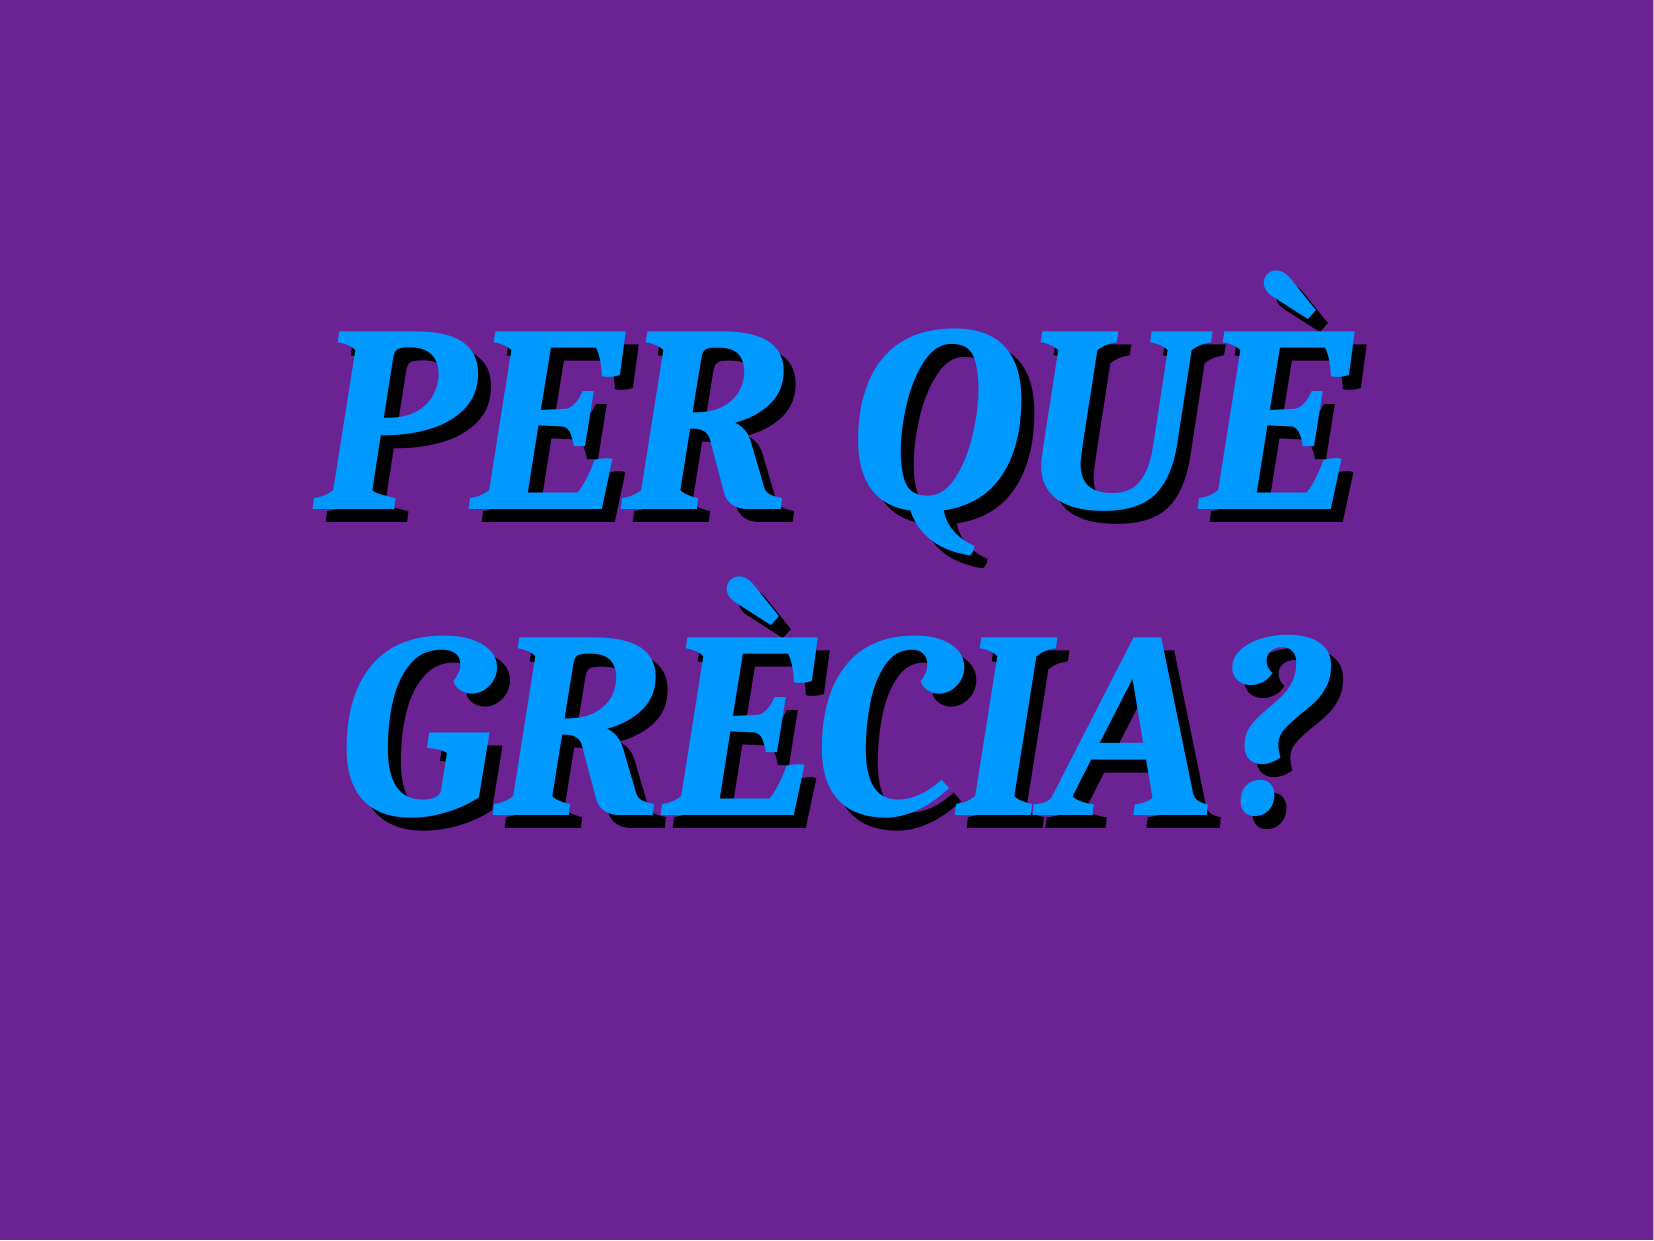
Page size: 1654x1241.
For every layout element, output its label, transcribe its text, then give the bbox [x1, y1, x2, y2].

title PER QUÈ GRÈCIA? [88, 263, 1577, 889]
